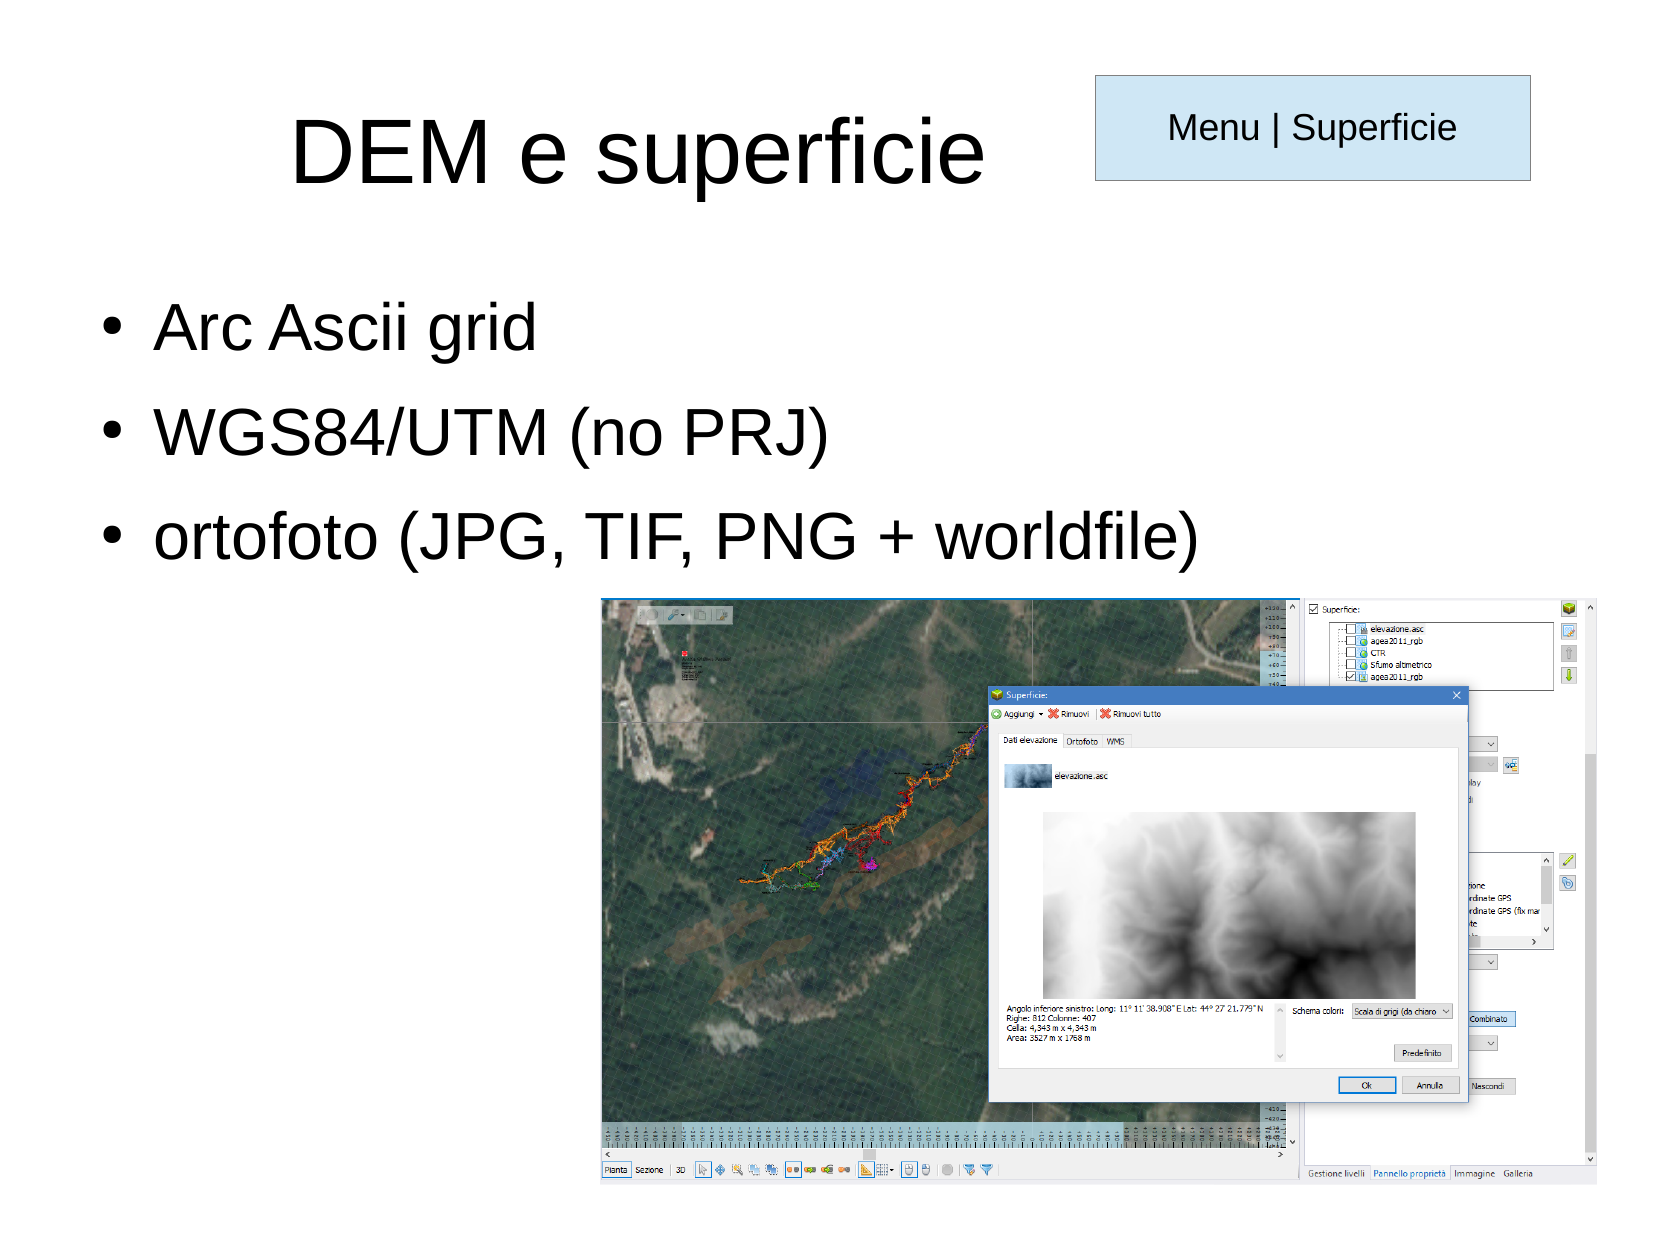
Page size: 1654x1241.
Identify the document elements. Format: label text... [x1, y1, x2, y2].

text_box Menu | Superficie [1095, 75, 1531, 181]
picture [600, 598, 1597, 1185]
title DEM e superficie [0, 47, 1384, 256]
list Arc Ascii grid WGS84/UTM (no PRJ) ortofoto (JPG, TIF, PNG + worldfile) [82, 290, 1571, 1109]
